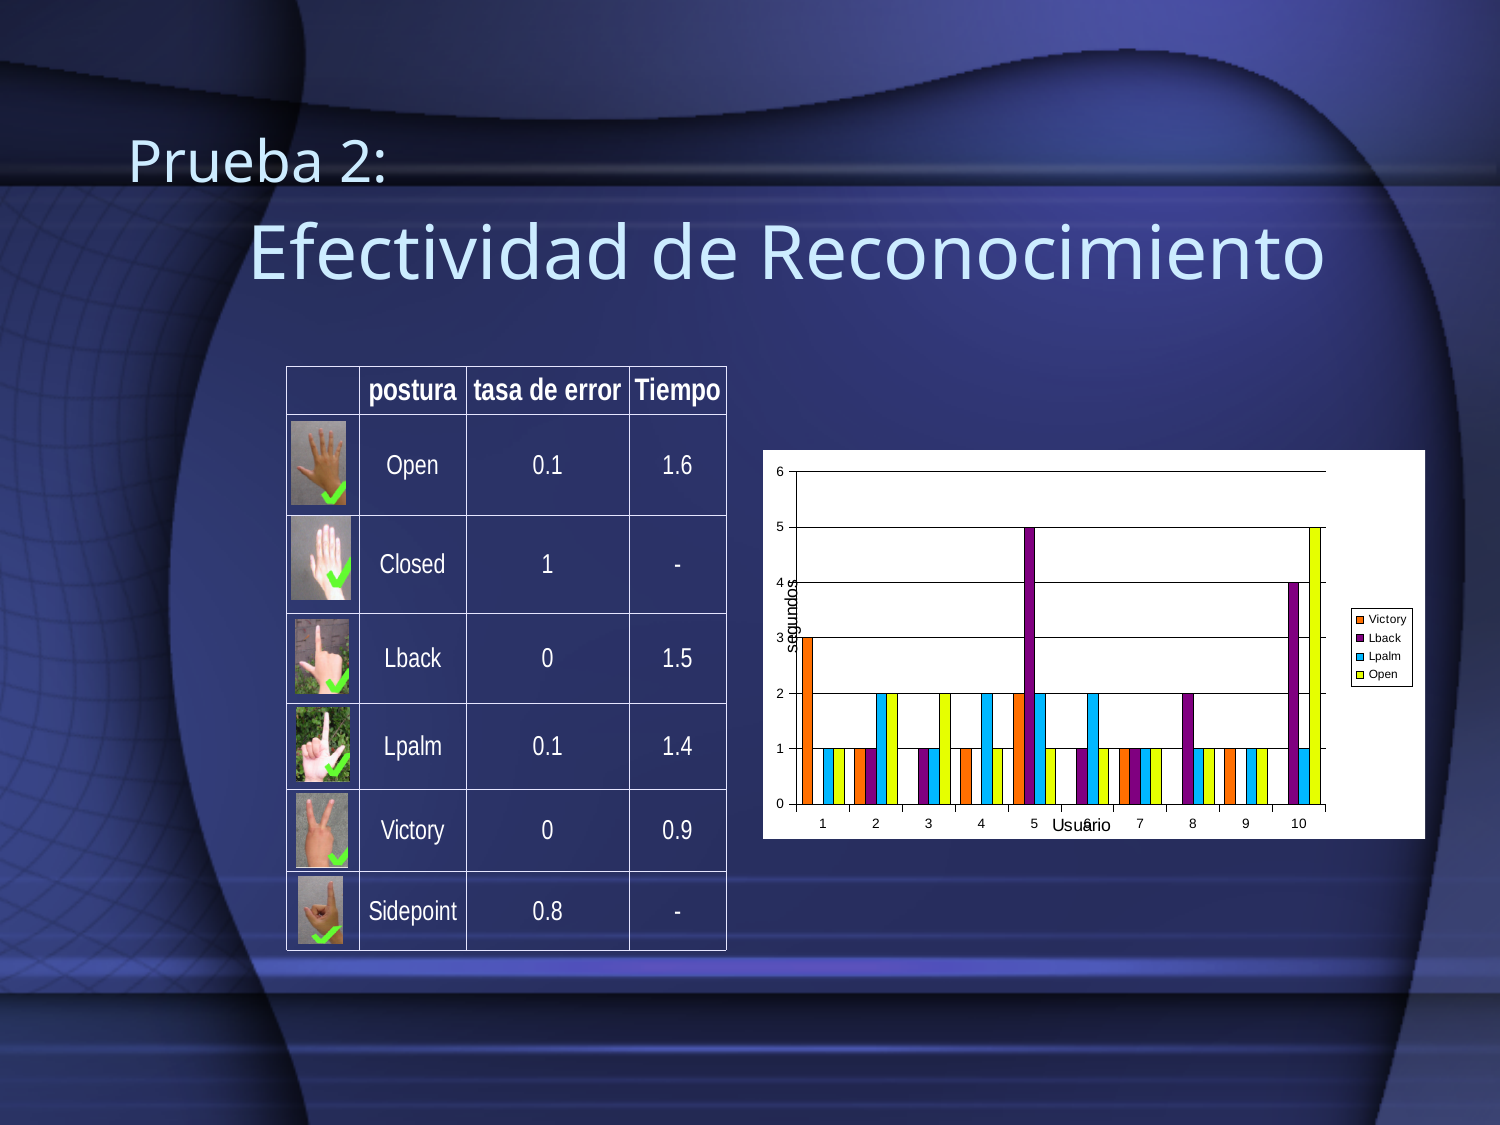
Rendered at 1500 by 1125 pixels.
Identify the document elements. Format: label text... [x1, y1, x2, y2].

text_box Prueba 2: Efectividad de Reconocimiento [112, 74, 1463, 347]
picture [0, 0, 1500, 1125]
chart [284, 363, 1426, 976]
